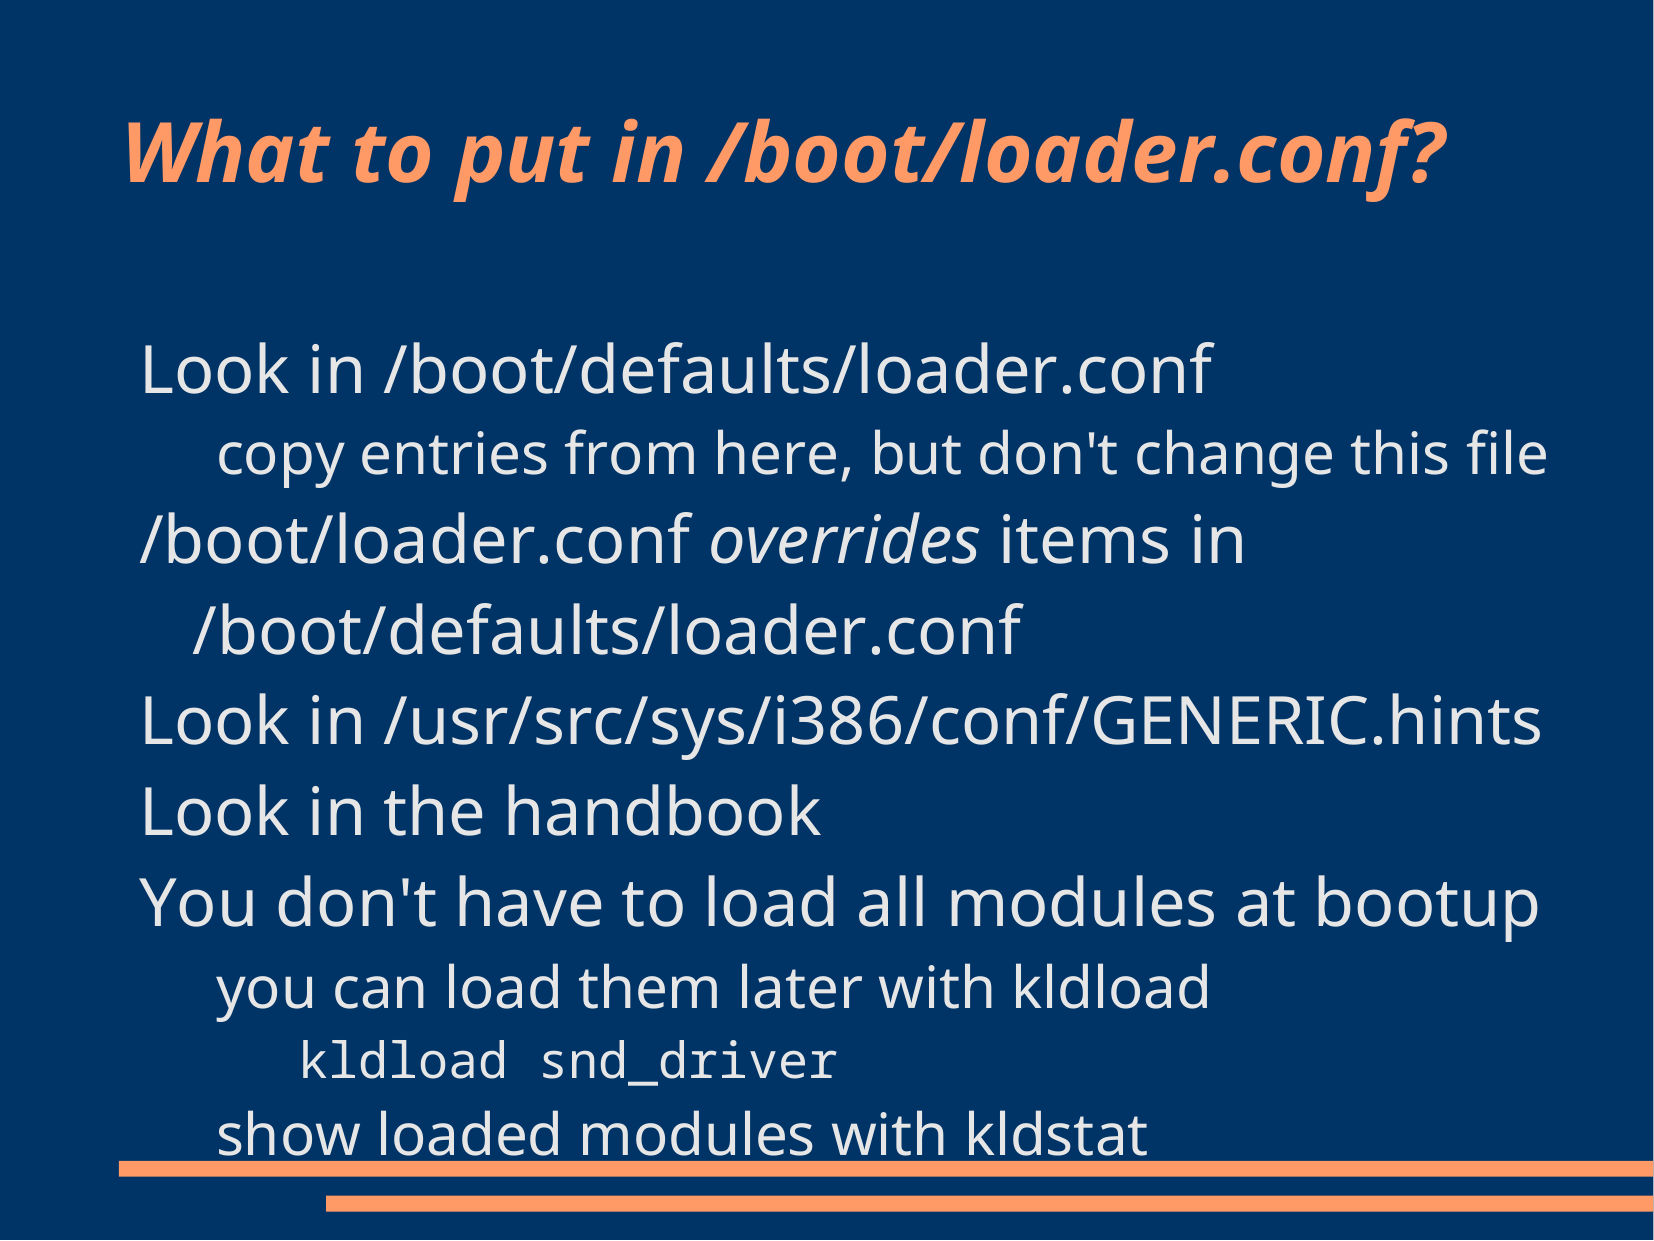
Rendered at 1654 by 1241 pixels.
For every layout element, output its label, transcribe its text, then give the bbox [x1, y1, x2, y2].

list Look in /boot/defaults/loader.conf copy entries from here, but don't change this file /boot/loader.conf overrides items in /boot/defaults/loader.conf Look in /usr/src/sys/i386/conf/GENERIC.hints Look in the handbook You don't have to load all modules at bootup you can load them later with kldload kldload snd_driver show loaded modules with kldstat [121, 322, 1561, 1132]
title What to put in /boot/loader.conf? [121, 46, 1534, 254]
